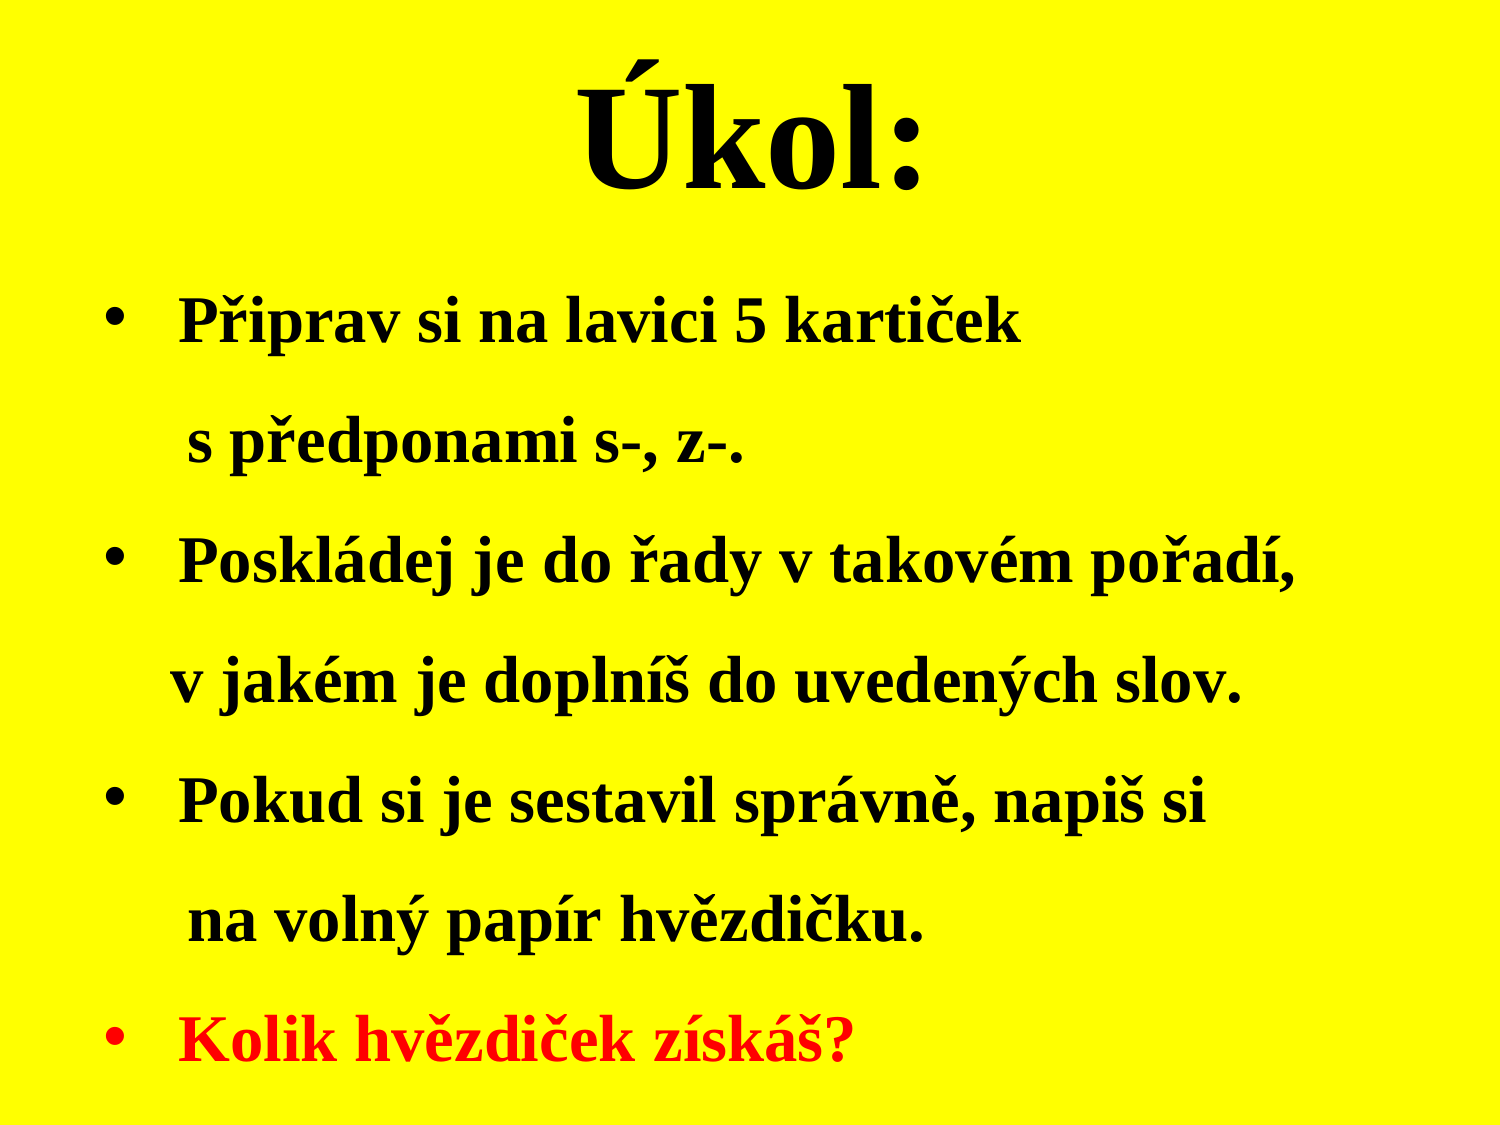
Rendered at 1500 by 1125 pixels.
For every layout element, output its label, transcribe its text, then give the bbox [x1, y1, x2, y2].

text_box Úkol: [91, 30, 1415, 227]
text_box Připrav si na lavici 5 kartiček s předponami s-, z-. Poskládej je do řady v takovém pořadí, v jakém je doplníš do uvedených slov. Pokud si je sestavil správně, napiš si na volný papír hvězdičku. Kolik hvězdiček získáš? [88, 227, 1388, 1083]
